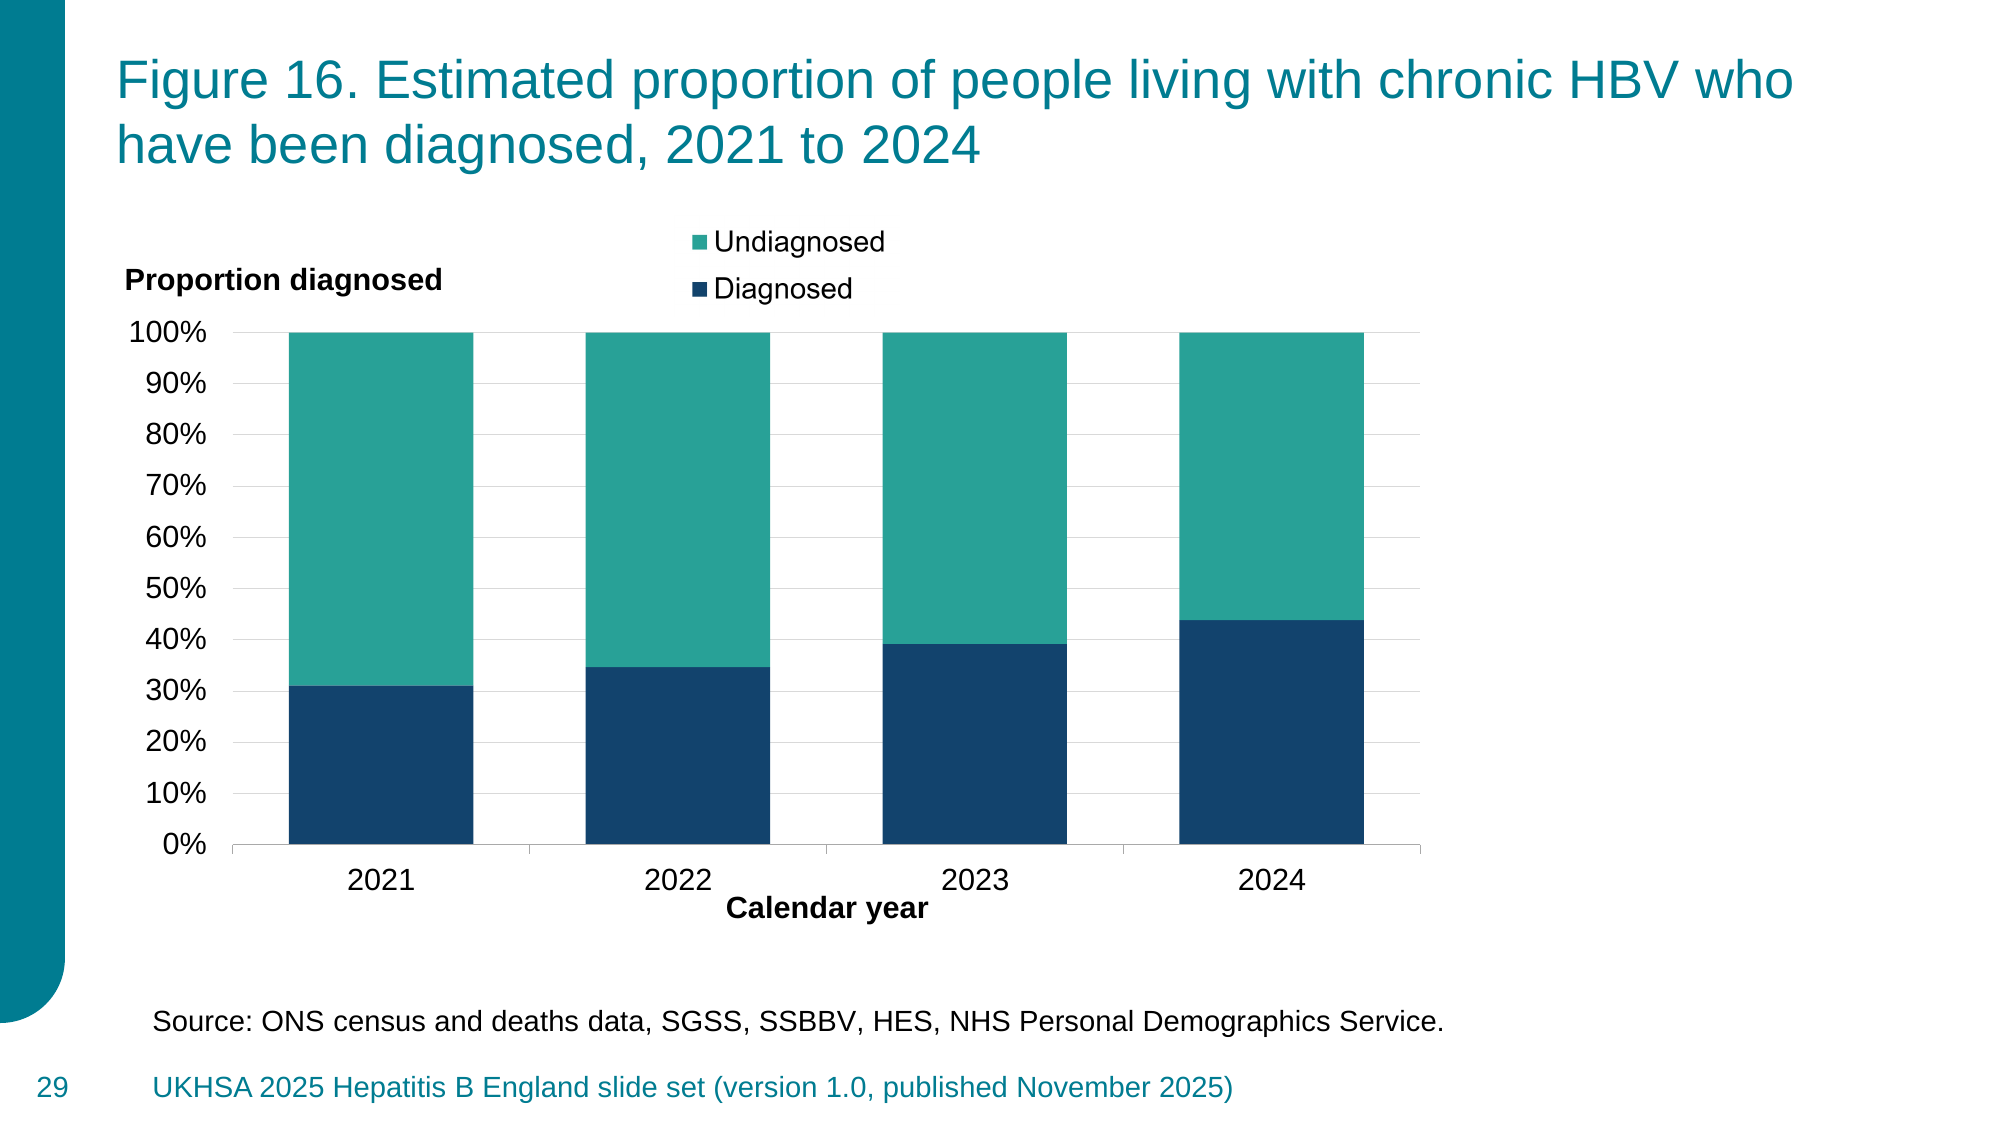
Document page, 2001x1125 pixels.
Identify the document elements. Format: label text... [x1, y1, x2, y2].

picture [119, 197, 1457, 928]
text_box [21, 1056, 120, 1117]
text_box Source: ONS census and deaths data, SGSS, SSBBV, HES, NHS Personal Demographics Service. [137, 994, 1475, 1046]
title Figure 16. Estimated proportion of people living with chronic HBV who have been diagnosed, 2021 to 2024 [101, 6, 1926, 175]
text_box UKHSA 2025 Hepatitis B England slide set (version 1.0, published November 2025) [137, 1056, 1780, 1116]
